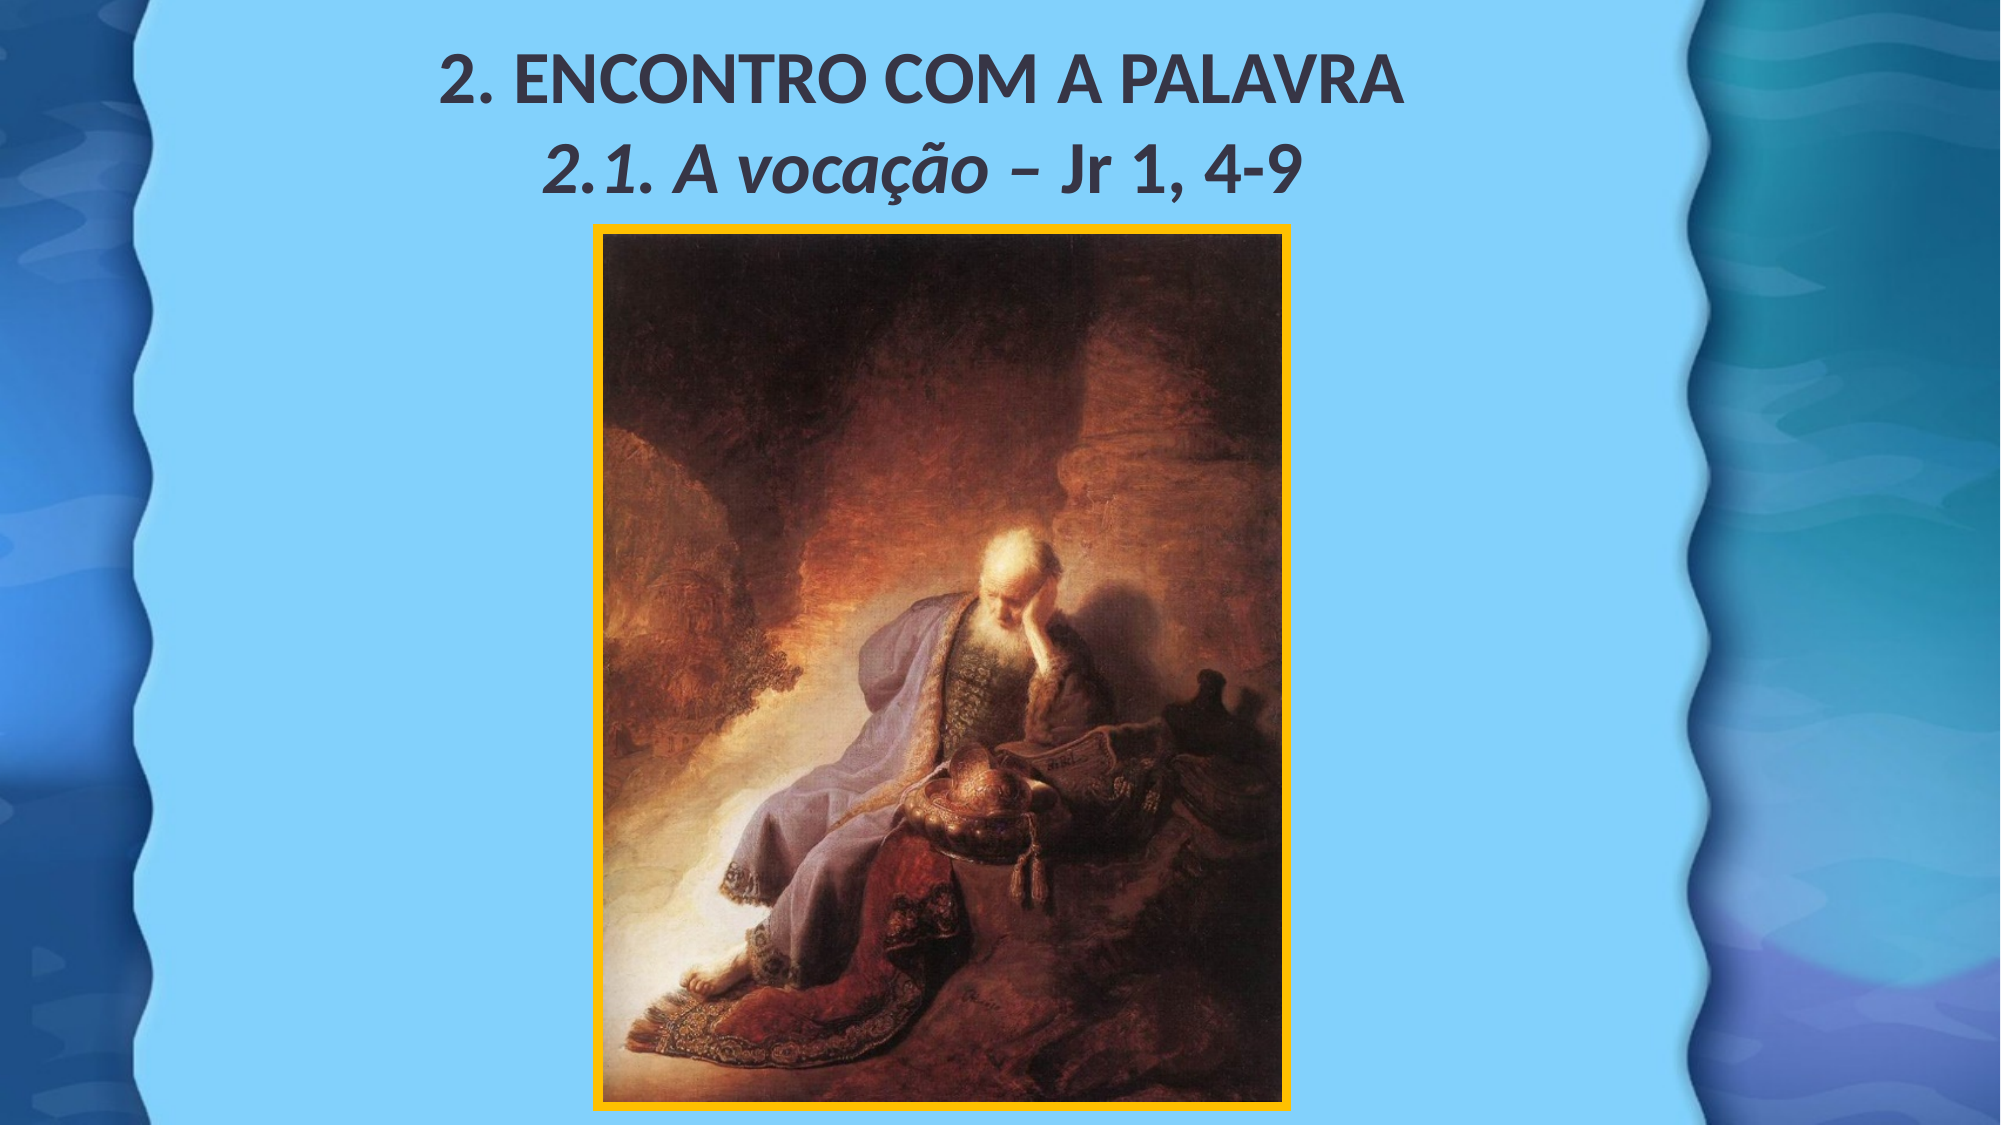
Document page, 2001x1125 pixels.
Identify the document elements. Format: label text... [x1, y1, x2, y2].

title 2. ENCONTRO COM A PALAVRA 2.1. A vocação – Jr 1, 4-9 [175, 4, 1669, 209]
picture [602, 233, 1282, 1102]
